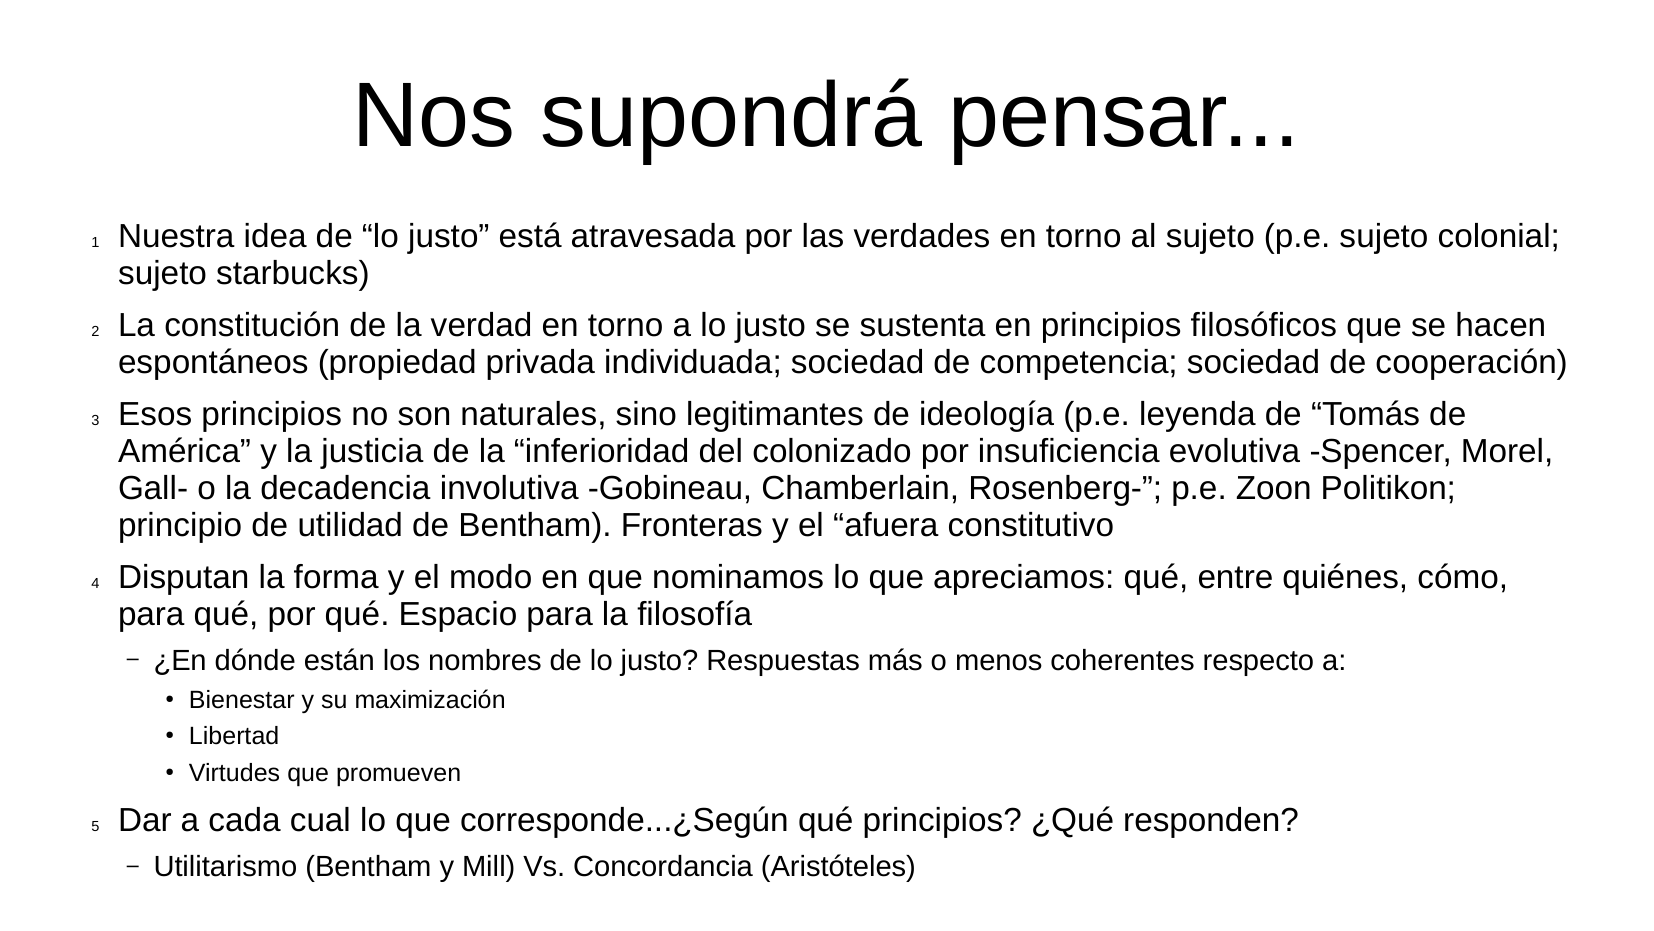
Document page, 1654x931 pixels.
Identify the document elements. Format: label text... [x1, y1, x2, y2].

list Nuestra idea de “lo justo” está atravesada por las verdades en torno al sujeto (p.e. sujeto colonial; sujeto starbucks) La constitución de la verdad en torno a lo justo se sustenta en principios filosóficos que se hacen espontáneos (propiedad privada individuada; sociedad de competencia; sociedad de cooperación) Esos principios no son naturales, sino legitimantes de ideología (p.e. leyenda de “Tomás de América” y la justicia de la “inferioridad del colonizado por insuficiencia evolutiva -Spencer, Morel, Gall- o la decadencia involutiva -Gobineau, Chamberlain, Rosenberg-”; p.e. Zoon Politikon; principio de utilidad de Bentham). Fronteras y el “afuera constitutivo Disputan la forma y el modo en que nominamos lo que apreciamos: qué, entre quiénes, cómo, para qué, por qué. Espacio para la filosofía ¿En dónde están los nombres de lo justo? Respuestas más o menos coherentes respecto a: Bienestar y su maximización Libertad Virtudes que promueven Dar a cada cual lo que corresponde...¿Según qué principios? ¿Qué responden? Utilitarismo (Bentham y Mill) Vs. Concordancia (Aristóteles) [82, 217, 1571, 886]
title Nos supondrá pensar... [82, 37, 1571, 193]
